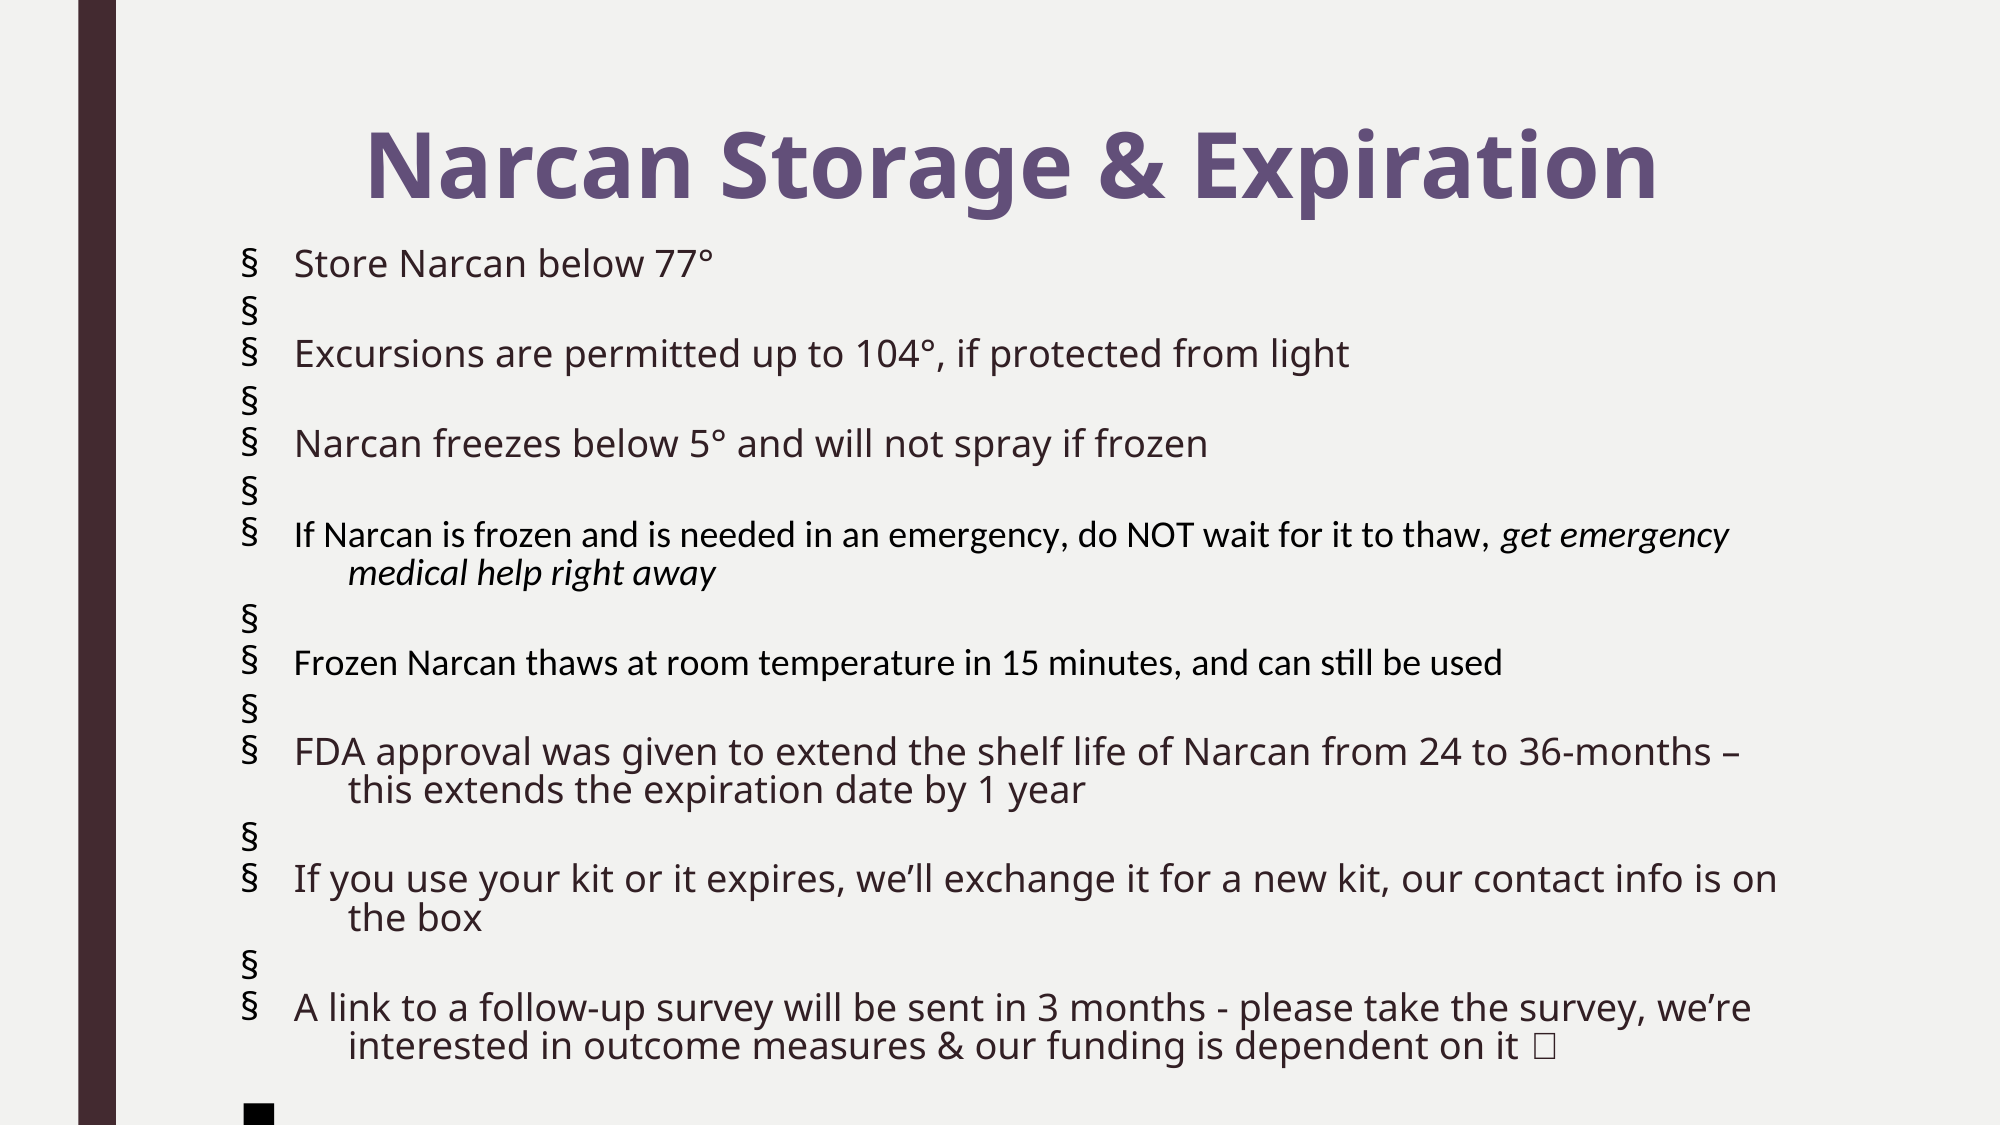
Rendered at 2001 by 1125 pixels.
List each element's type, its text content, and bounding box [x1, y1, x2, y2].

title Narcan Storage & Expiration [225, 112, 1801, 226]
list Store Narcan below 77° Excursions are permitted up to 104°, if protected from light Narcan freezes below 5° and will not spray if frozen If Narcan is frozen and is needed in an emergency, do NOT wait for it to thaw, get emergency medical help right away Frozen Narcan thaws at room temperature in 15 minutes, and can still be used FDA approval was given to extend the shelf life of Narcan from 24 to 36-months – this extends the expiration date by 1 year If you use your kit or it expires, we’ll exchange it for a new kit, our contact info is on the box A link to a follow-up survey will be sent in 3 months - please take the survey, we’re interested in outcome measures & our funding is dependent on it  [225, 239, 1801, 1078]
